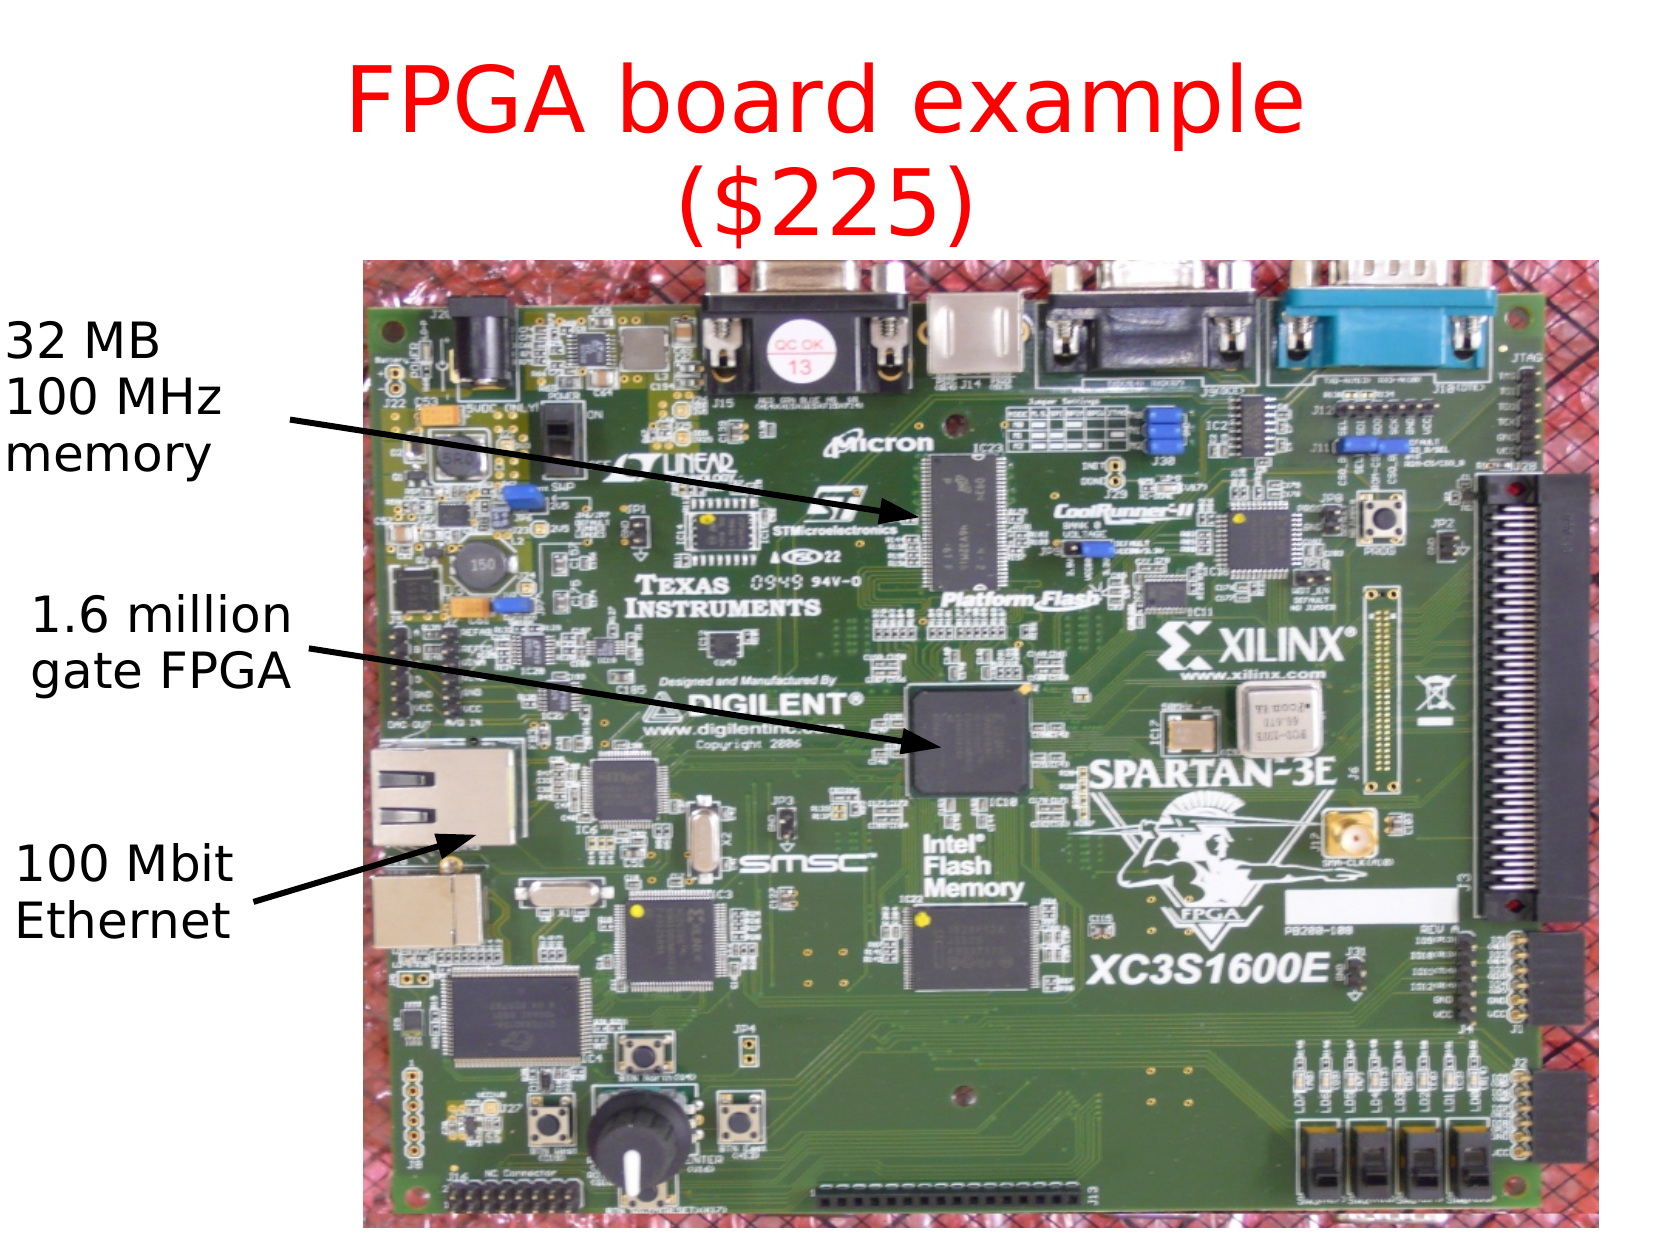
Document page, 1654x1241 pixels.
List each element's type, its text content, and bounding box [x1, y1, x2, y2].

text_box 32 MB 100 MHz memory [0, 306, 312, 493]
text_box 1.6 million gate FPGA [16, 579, 339, 710]
title FPGA board example ($225) [82, 47, 1571, 259]
text_box 100 Mbit Ethernet [0, 829, 323, 959]
picture [363, 260, 1599, 1228]
